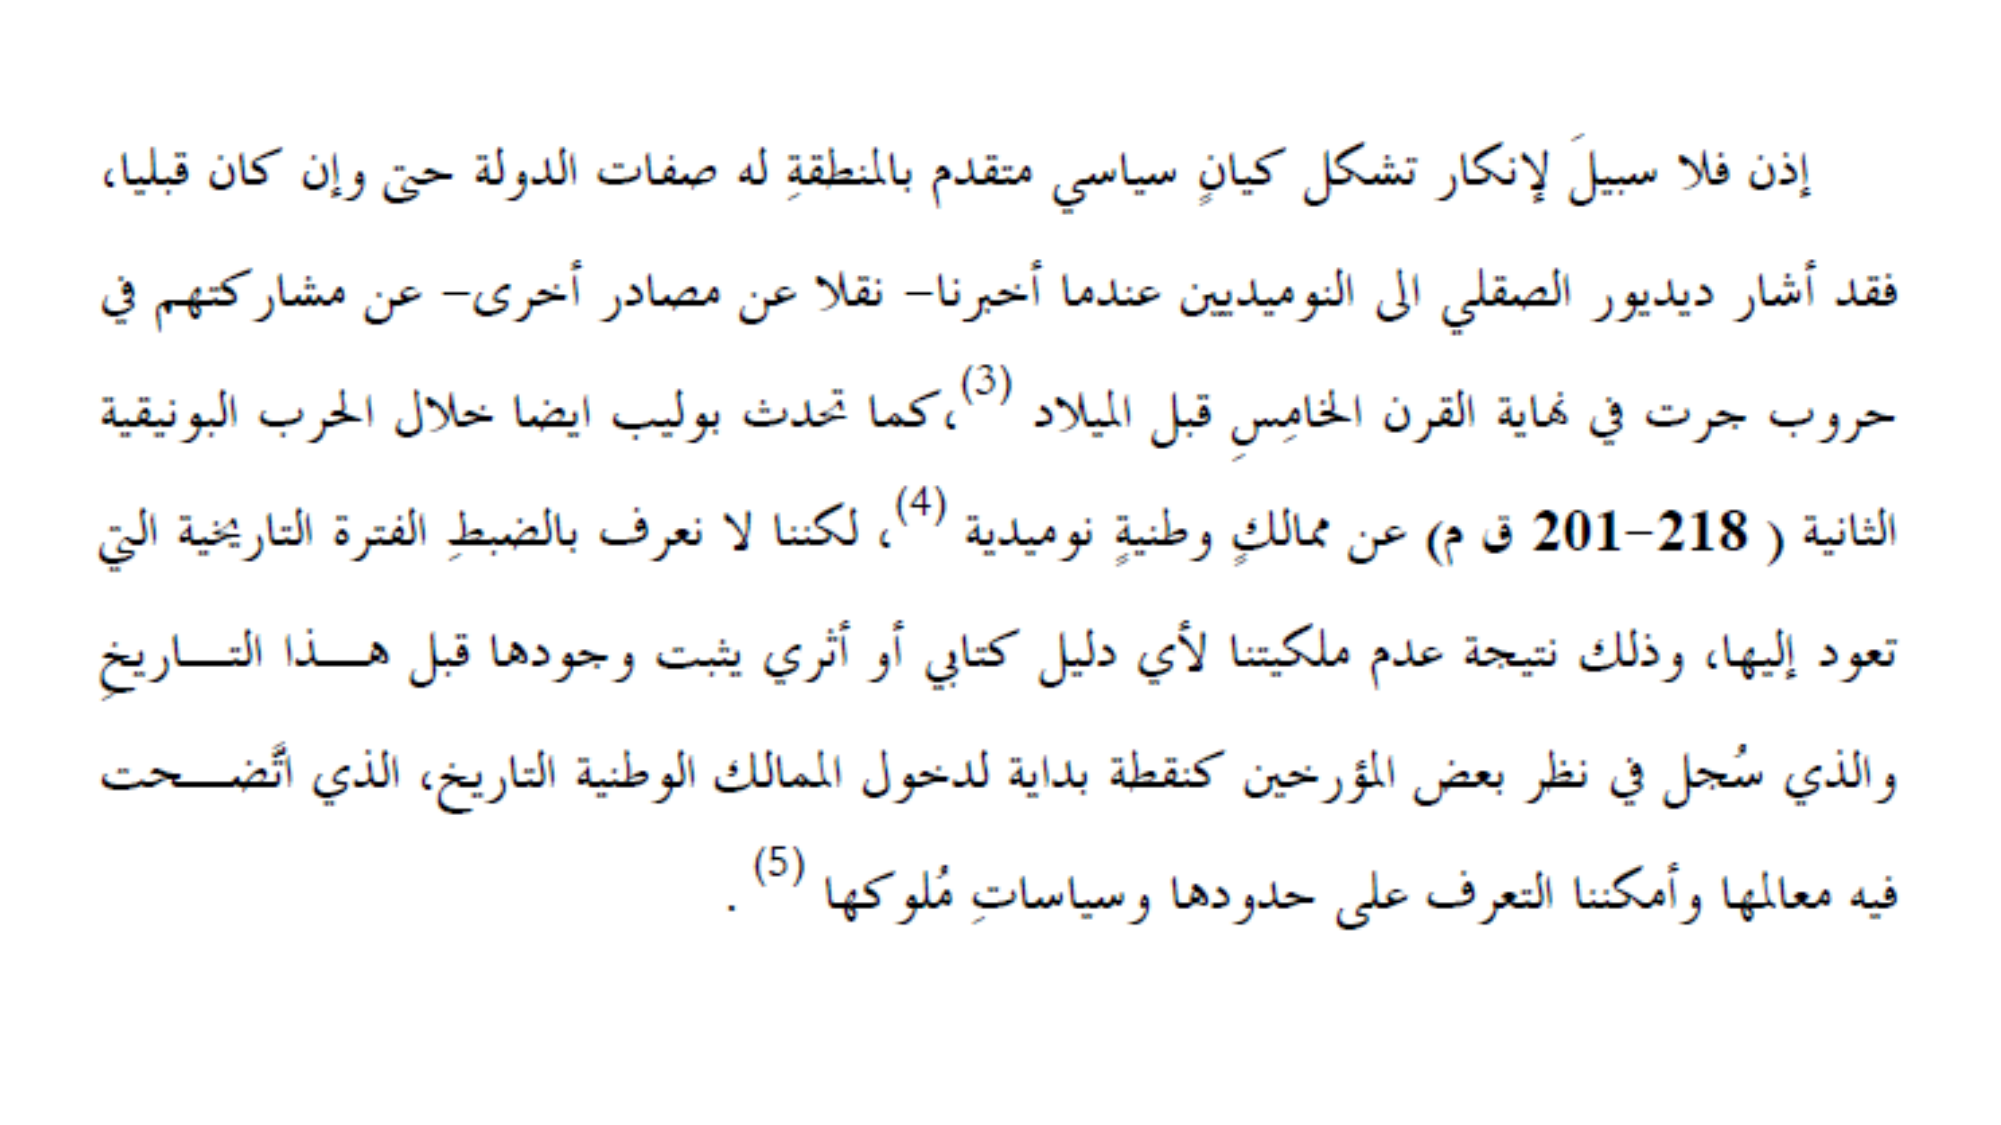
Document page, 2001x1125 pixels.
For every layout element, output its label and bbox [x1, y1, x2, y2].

picture [33, 102, 1943, 1012]
